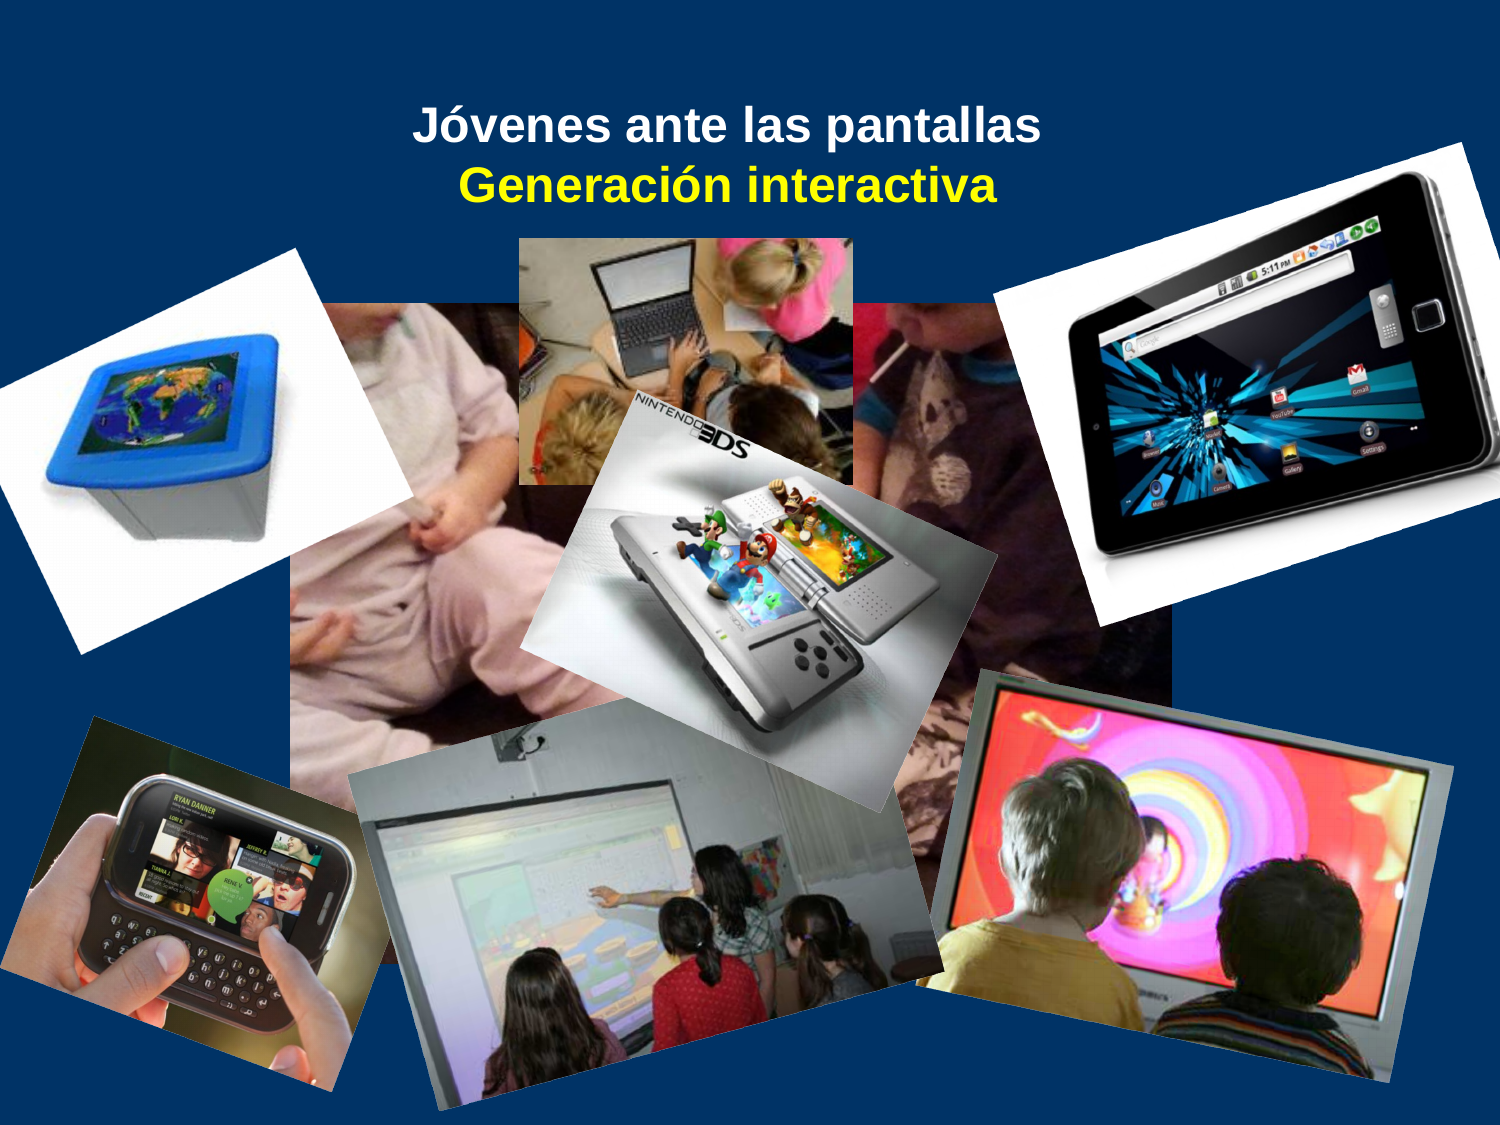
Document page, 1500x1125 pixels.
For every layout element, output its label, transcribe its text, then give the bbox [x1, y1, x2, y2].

title Jóvenes ante las pantallas Generación interactiva [141, 70, 1314, 234]
picture [0, 141, 1500, 1111]
